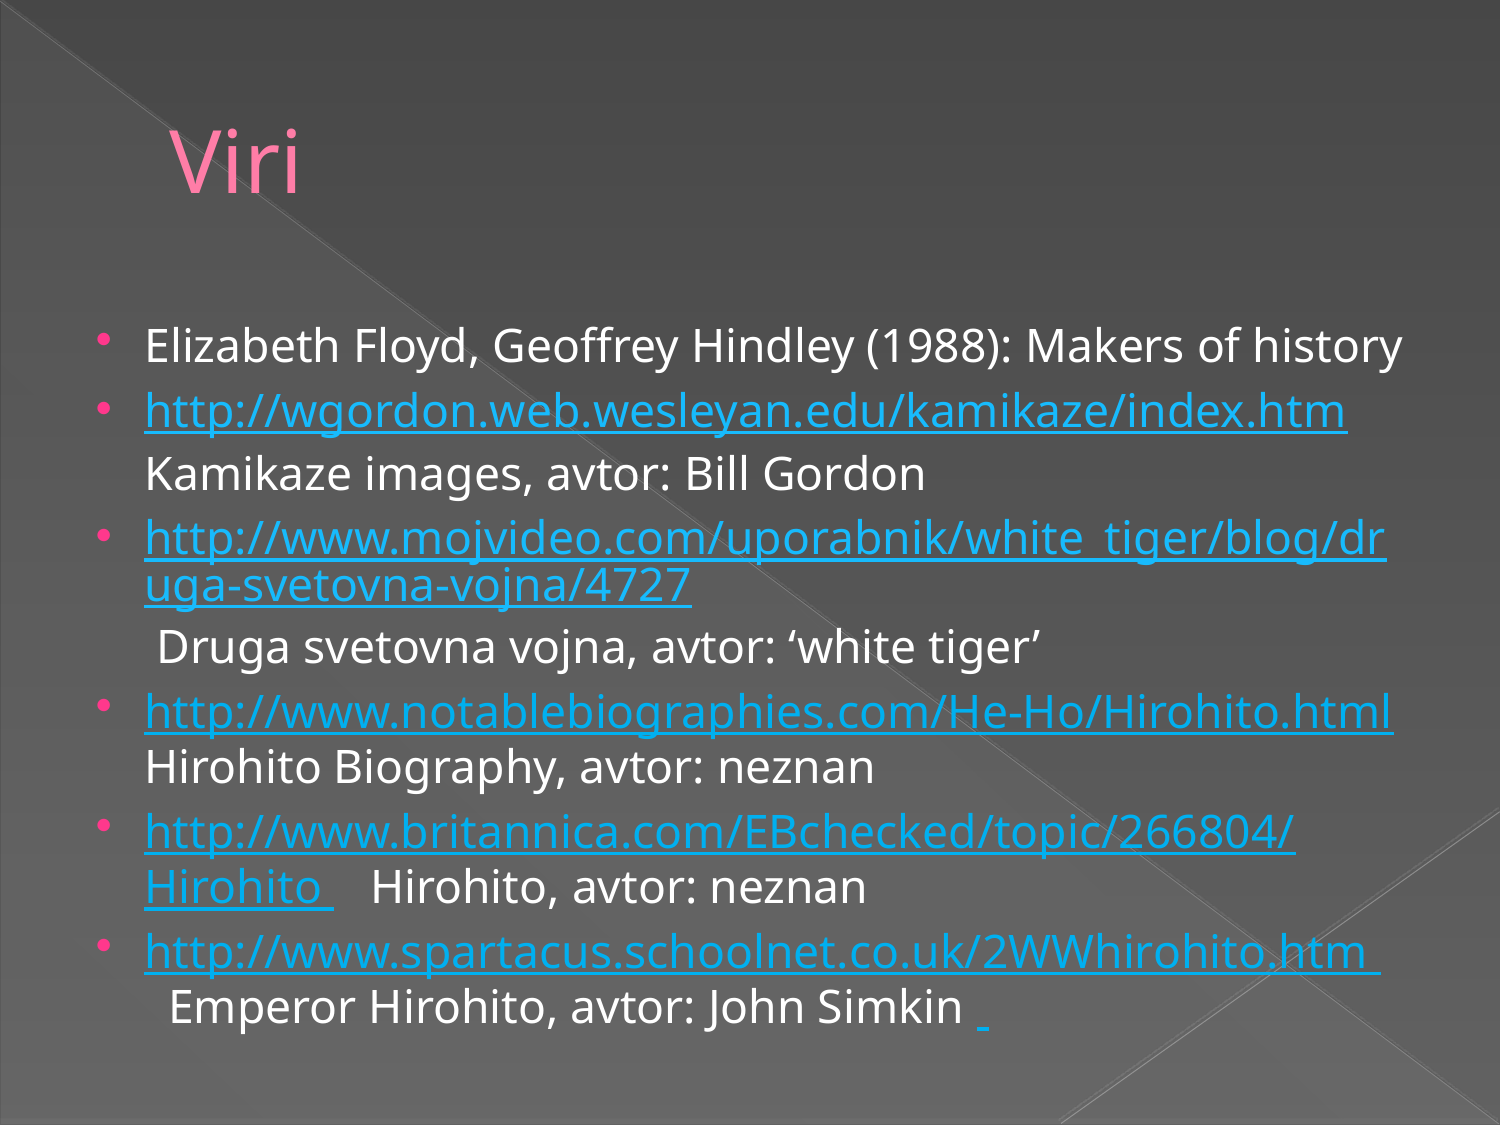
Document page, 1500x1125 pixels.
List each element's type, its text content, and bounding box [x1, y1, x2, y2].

title Viri [75, 43, 1425, 274]
list Elizabeth Floyd, Geoffrey Hindley (1988): Makers of history http://wgordon.web.wesleyan.edu/kamikaze/index.htm Kamikaze images, avtor: Bill Gordon http://www.mojvideo.com/uporabnik/white_tiger/blog/druga-svetovna-vojna/4727 Druga svetovna vojna, avtor: ‘white tiger’ http://www.notablebiographies.com/He-Ho/Hirohito.html Hirohito Biography, avtor: neznan http://www.britannica.com/EBchecked/topic/266804/Hirohito Hirohito, avtor: neznan http://www.spartacus.schoolnet.co.uk/2WWhirohito.htm Emperor Hirohito, avtor: John Simkin [75, 308, 1425, 1059]
